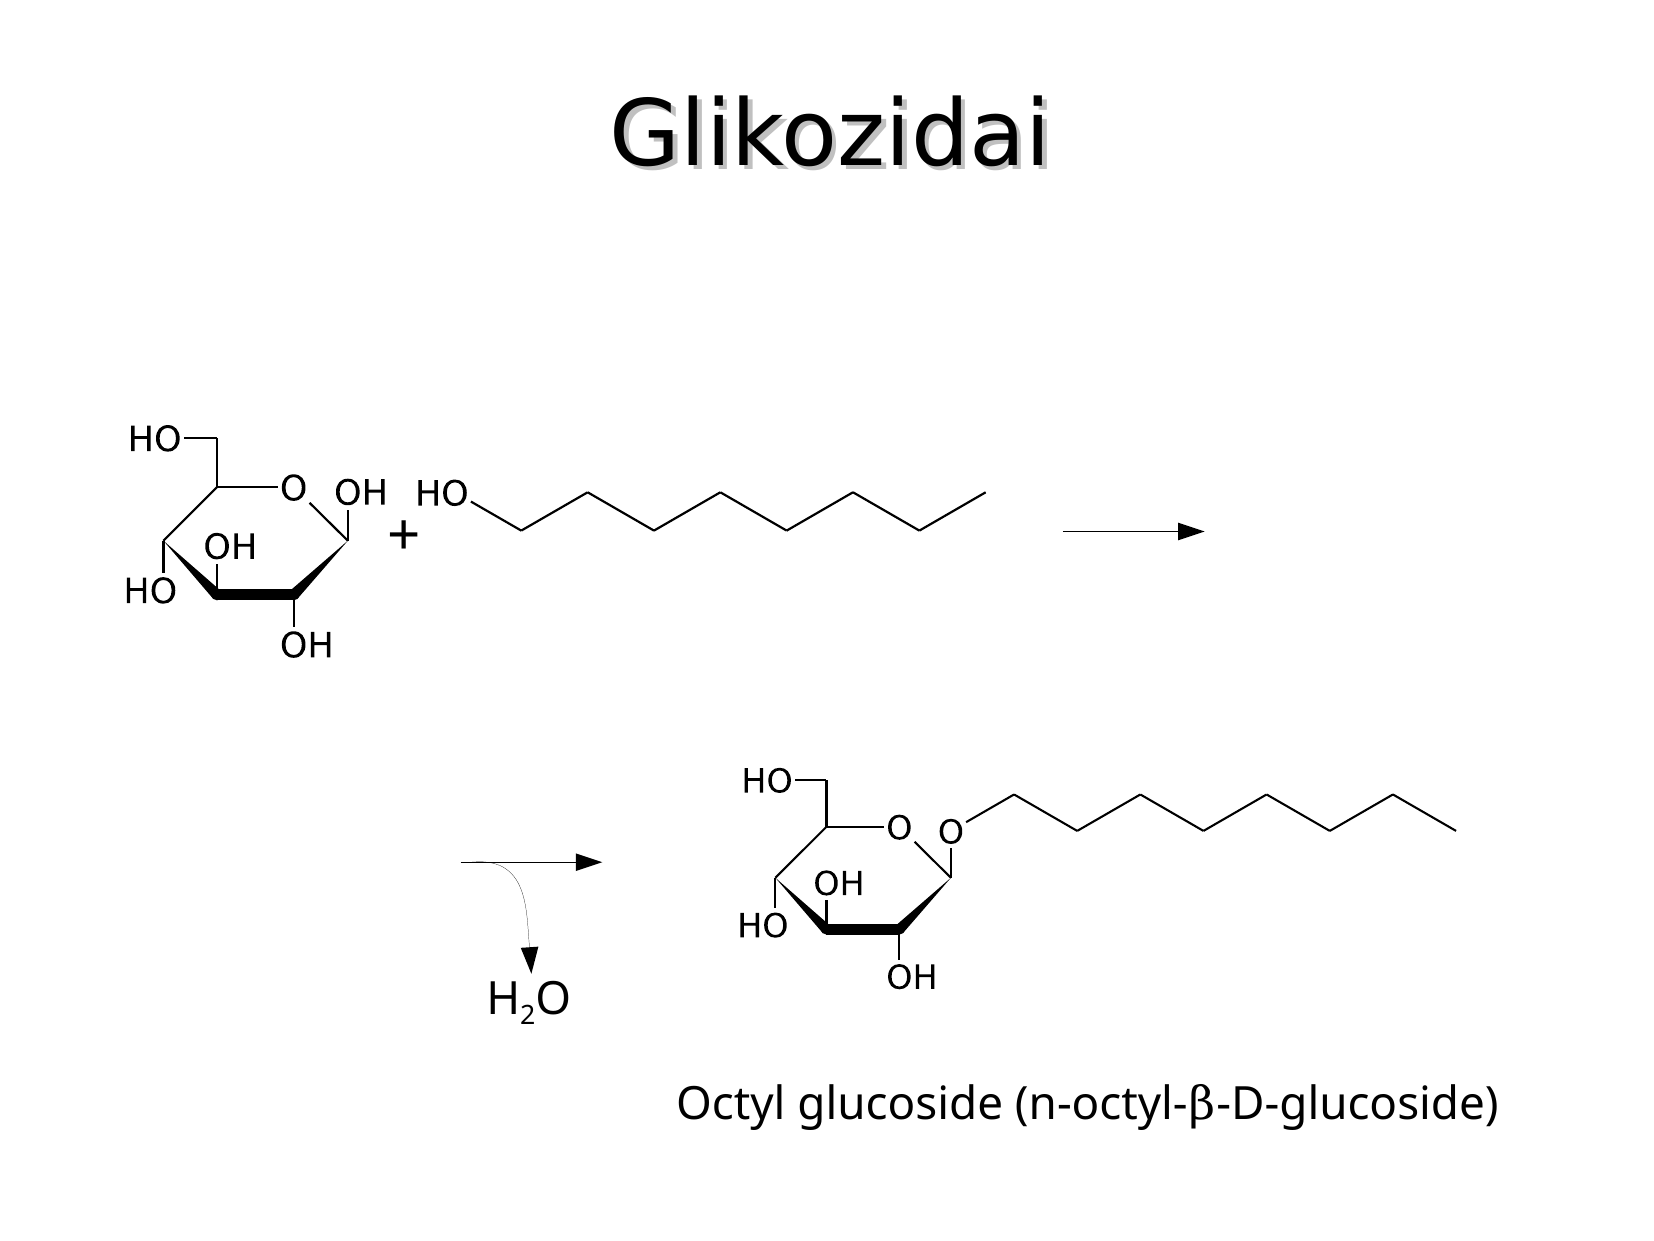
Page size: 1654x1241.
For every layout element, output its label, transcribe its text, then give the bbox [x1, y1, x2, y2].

title Glikozidai [86, 37, 1576, 230]
picture [732, 756, 1466, 1004]
text_box Octyl glucoside (n-octyl-β-D-glucoside) [661, 1062, 1554, 1140]
picture [118, 413, 996, 674]
text_box + [372, 486, 438, 579]
text_box H2O [471, 957, 591, 1040]
